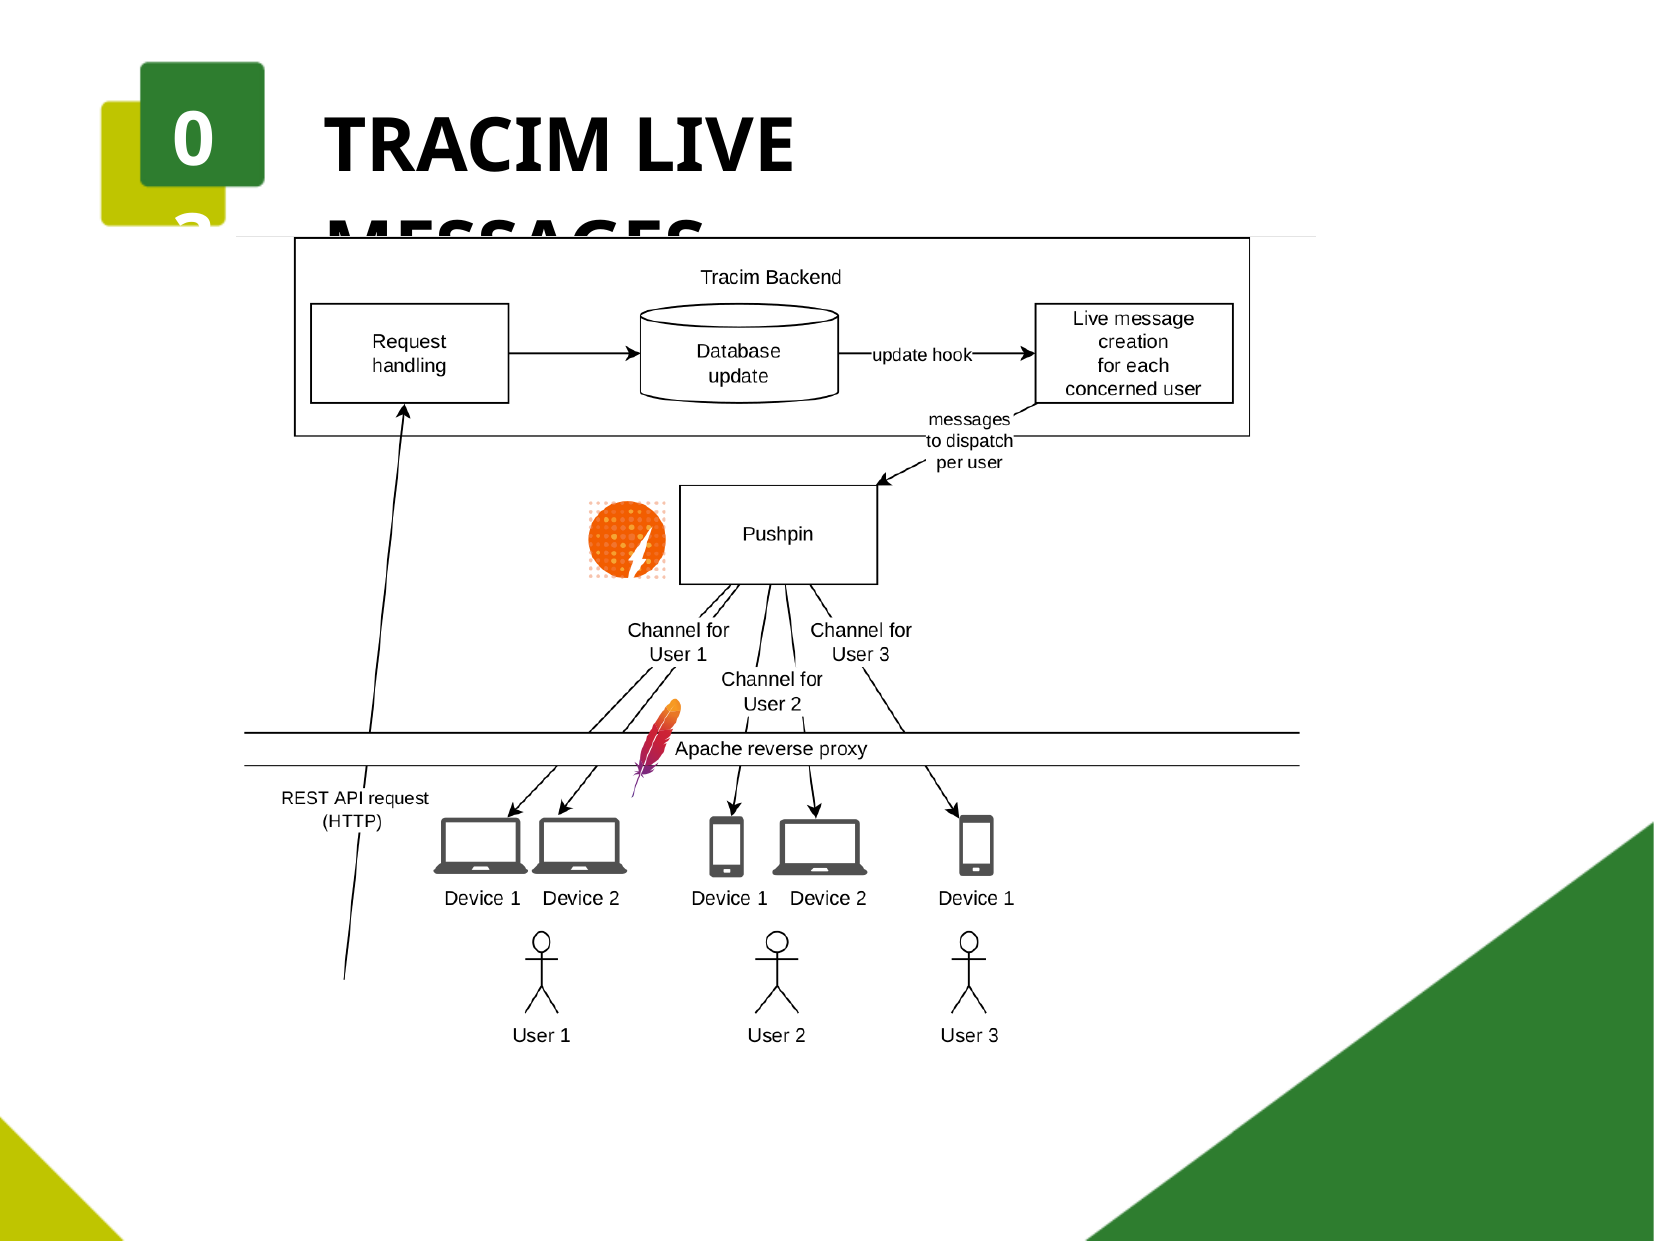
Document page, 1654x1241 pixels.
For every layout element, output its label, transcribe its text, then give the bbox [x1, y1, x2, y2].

picture [0, 0, 1654, 1241]
text_box TRACIM LIVE MESSAGES [308, 84, 1123, 236]
text_box 03 [157, 78, 260, 178]
